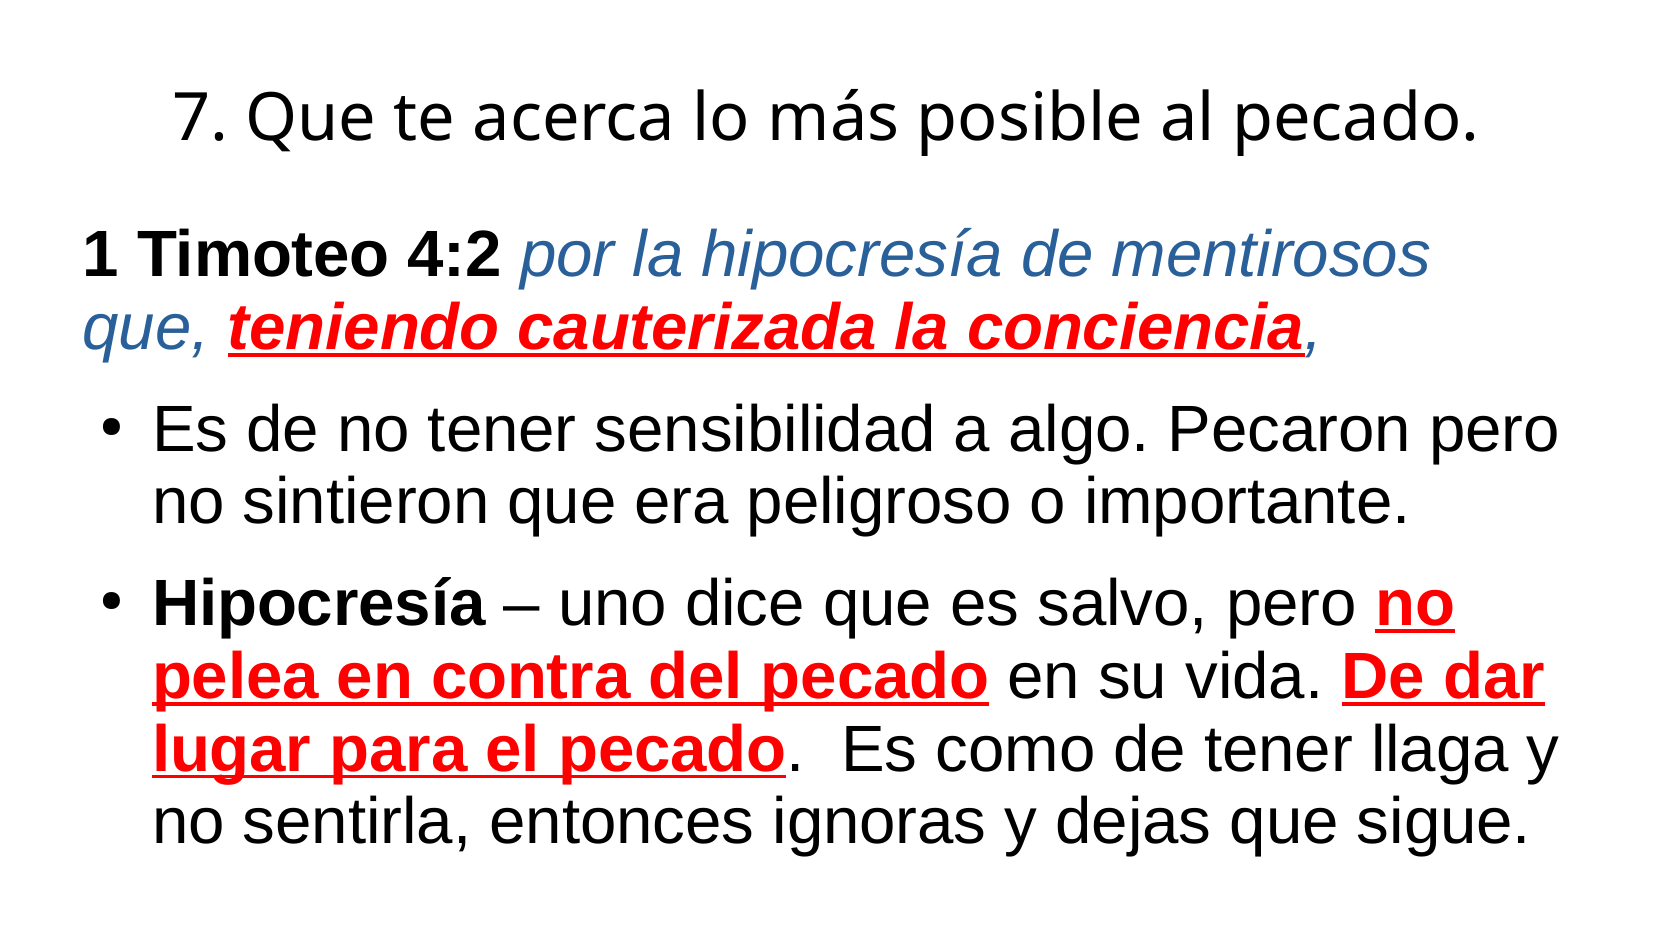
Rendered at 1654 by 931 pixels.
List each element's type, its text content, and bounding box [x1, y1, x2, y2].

list 1 Timoteo 4:2 por la hipocresía de mentirosos que, teniendo cauterizada la conciencia, Es de no tener sensibilidad a algo. Pecaron pero no sintieron que era peligroso o importante. Hipocresía – uno dice que es salvo, pero no pelea en contra del pecado en su vida. De dar lugar para el pecado. Es como de tener llaga y no sentirla, entonces ignoras y dejas que sigue. [82, 217, 1571, 886]
title 7. Que te acerca lo más posible al pecado. [82, 37, 1571, 193]
